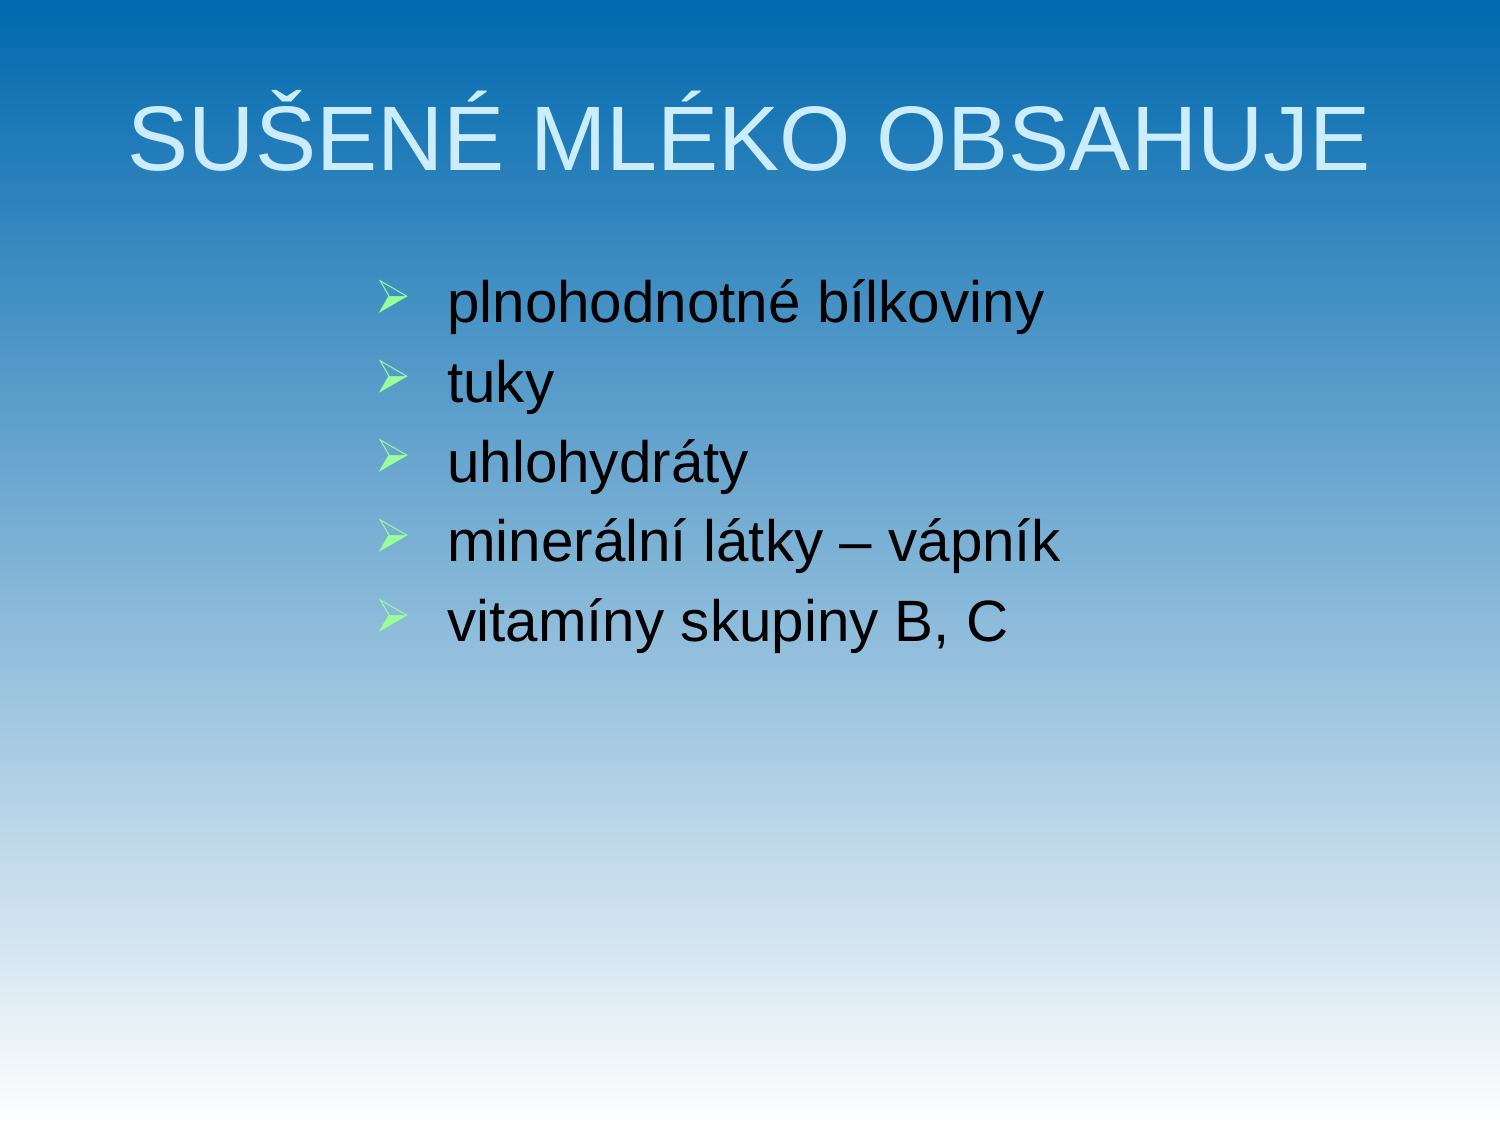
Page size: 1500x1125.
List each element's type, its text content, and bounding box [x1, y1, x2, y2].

title SUŠENÉ MLÉKO OBSAHUJE [75, 45, 1426, 233]
list plnohodnotné bílkoviny tuky uhlohydráty minerální látky – vápník vitamíny skupiny B, C [360, 262, 1425, 1006]
